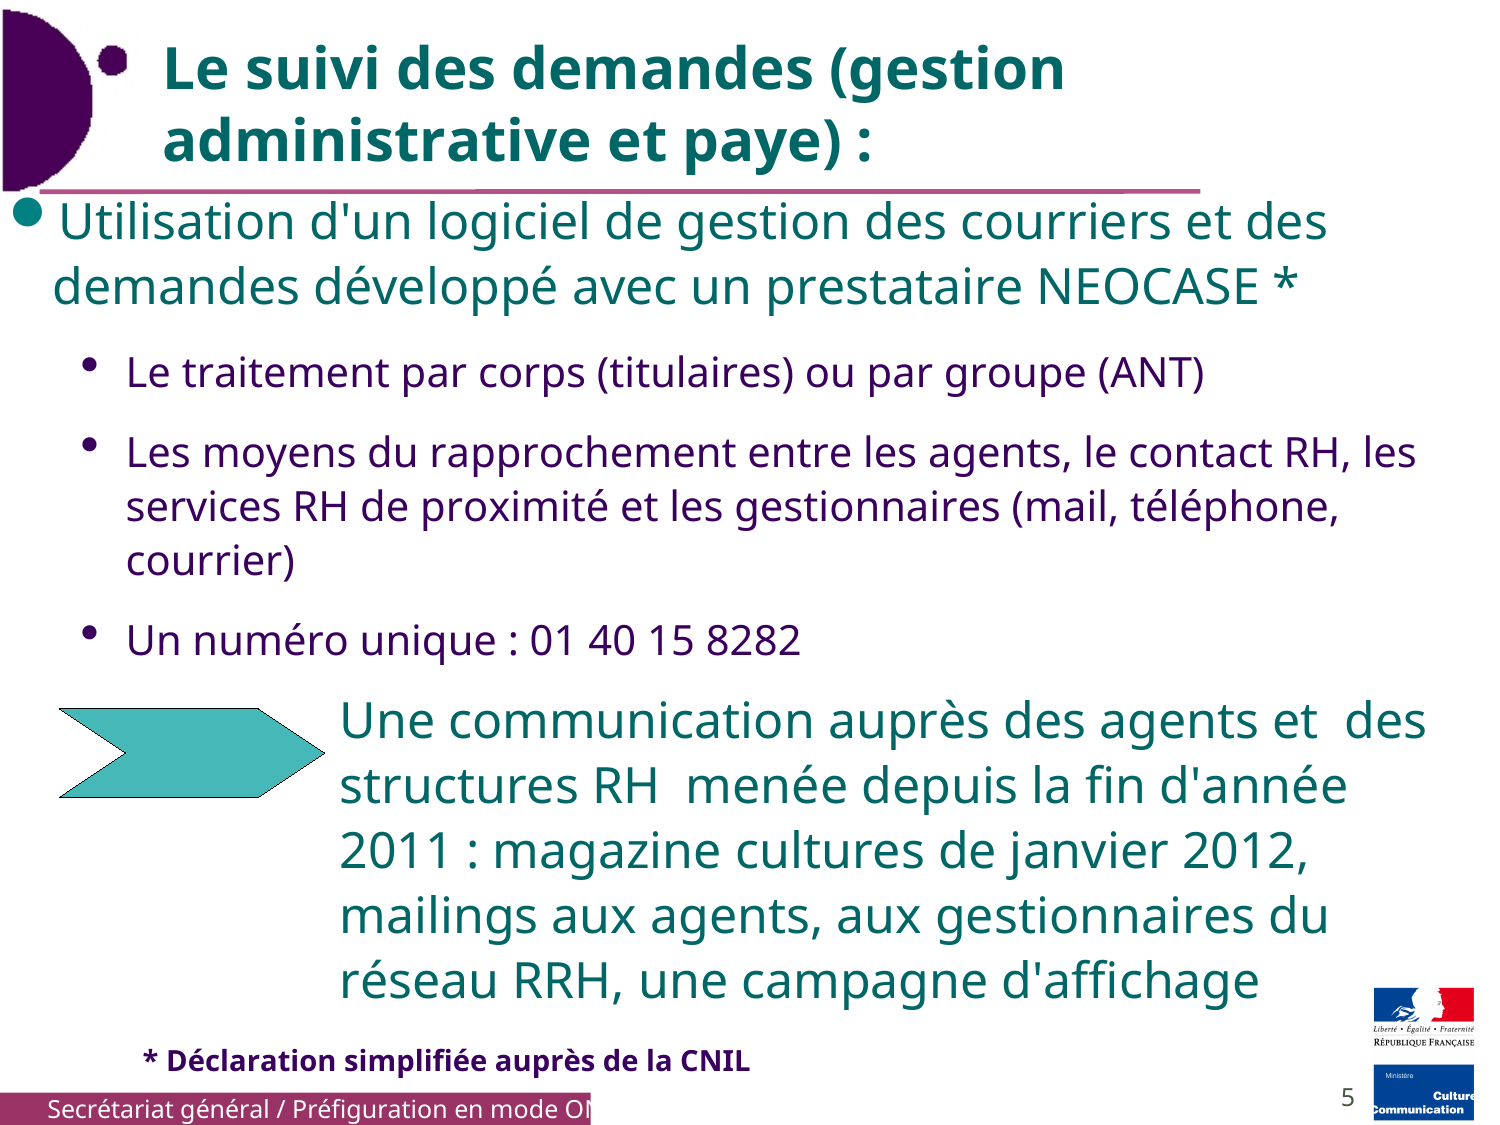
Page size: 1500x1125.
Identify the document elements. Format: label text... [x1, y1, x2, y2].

text_box * Déclaration simplifiée auprès de la CNIL [52, 1033, 1182, 1086]
picture [0, 0, 149, 180]
text_box [59, 708, 325, 798]
title Le suivi des demandes (gestion administrative et paye) : [147, 29, 1477, 180]
picture [1370, 995, 1477, 1125]
list Une communication auprès des agents et des structures RH menée depuis la fin d'année 2011 : magazine cultures de janvier 2012, mailings aux agents, aux gestionnaires du réseau RRH, une campagne d'affichage [324, 679, 1477, 995]
list Utilisation d'un logiciel de gestion des courriers et des demandes développé avec un prestataire NEOCASE * Le traitement par corps (titulaires) ou par groupe (ANT) Les moyens du rapprochement entre les agents, le contact RH, les services RH de proximité et les gestionnaires (mail, téléphone, courrier) Un numéro unique : 01 40 15 8282 [0, 180, 1500, 739]
